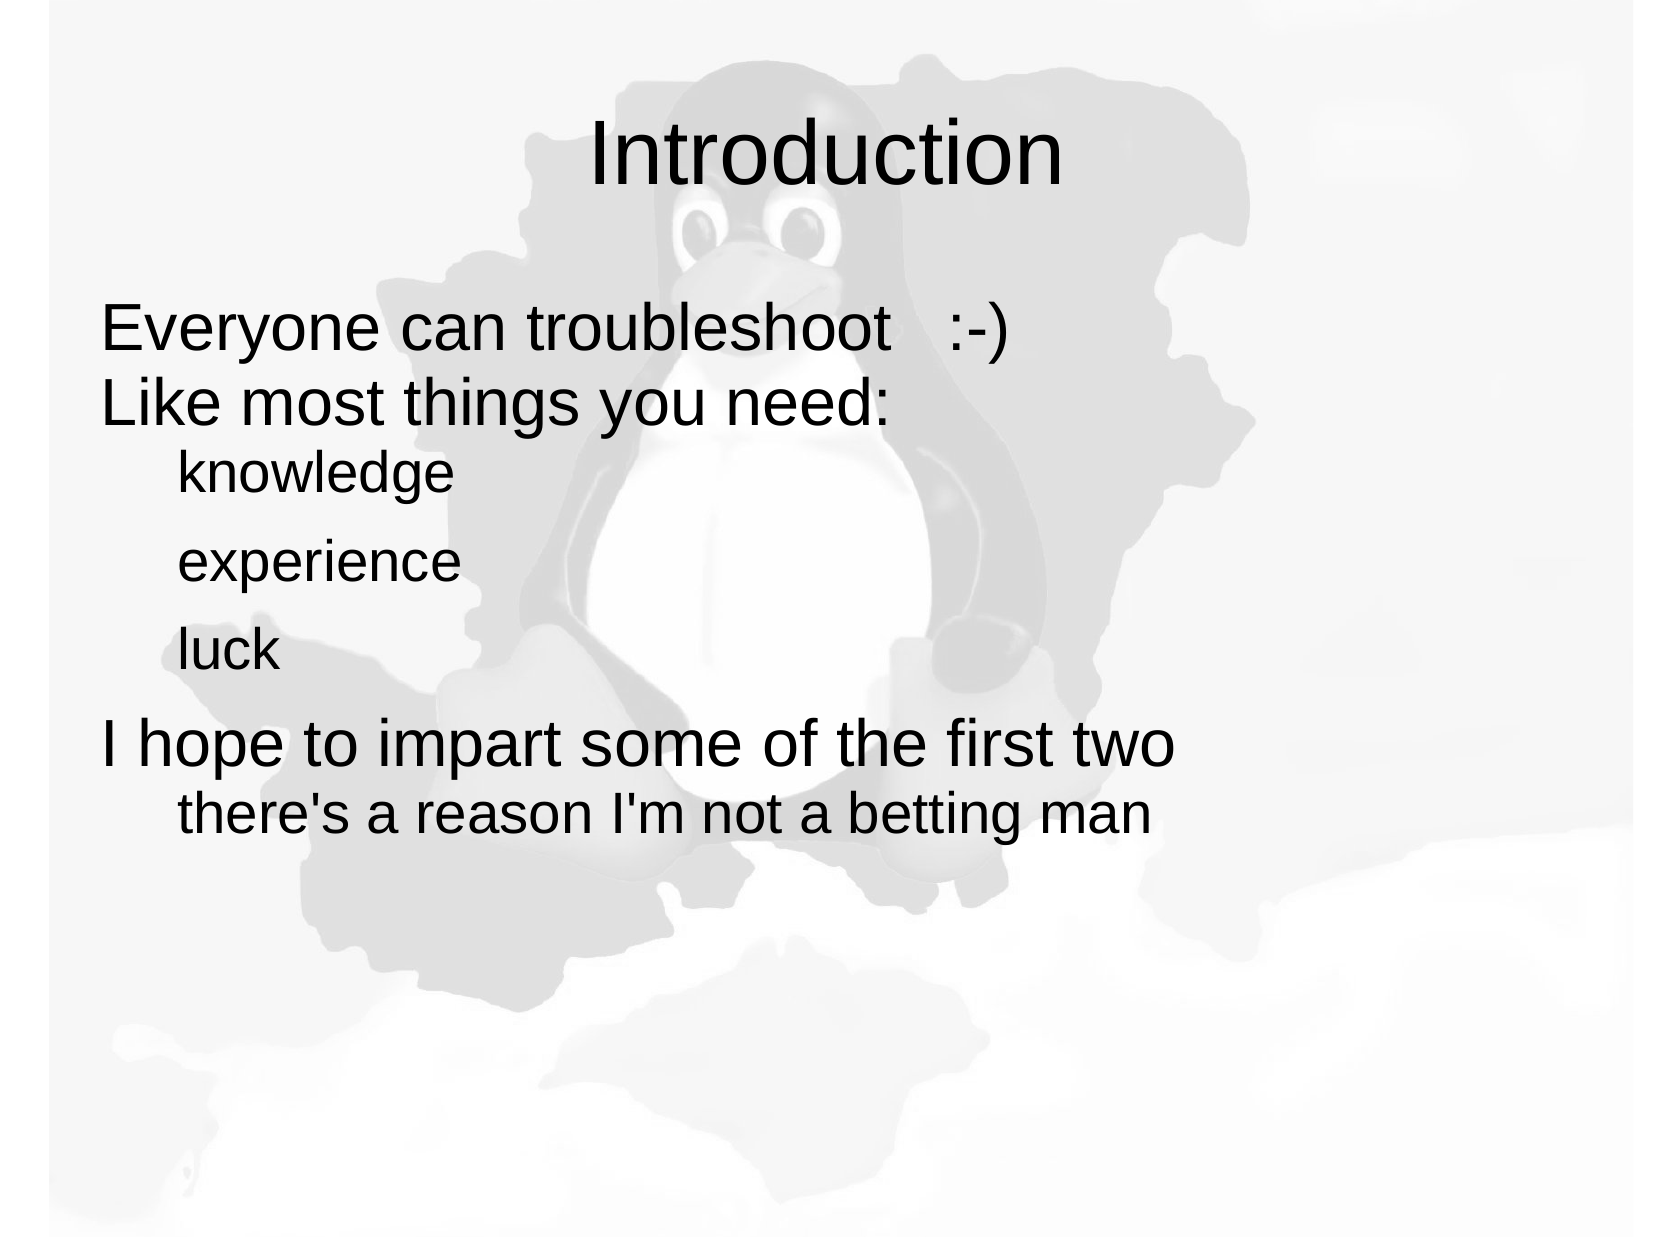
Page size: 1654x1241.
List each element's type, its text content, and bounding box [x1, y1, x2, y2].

list Everyone can troubleshoot :-) Like most things you need: knowledge experience luck I hope to impart some of the first two there's a reason I'm not a betting man [82, 290, 1571, 1109]
title Introduction [82, 49, 1571, 257]
picture [49, 0, 1634, 1237]
